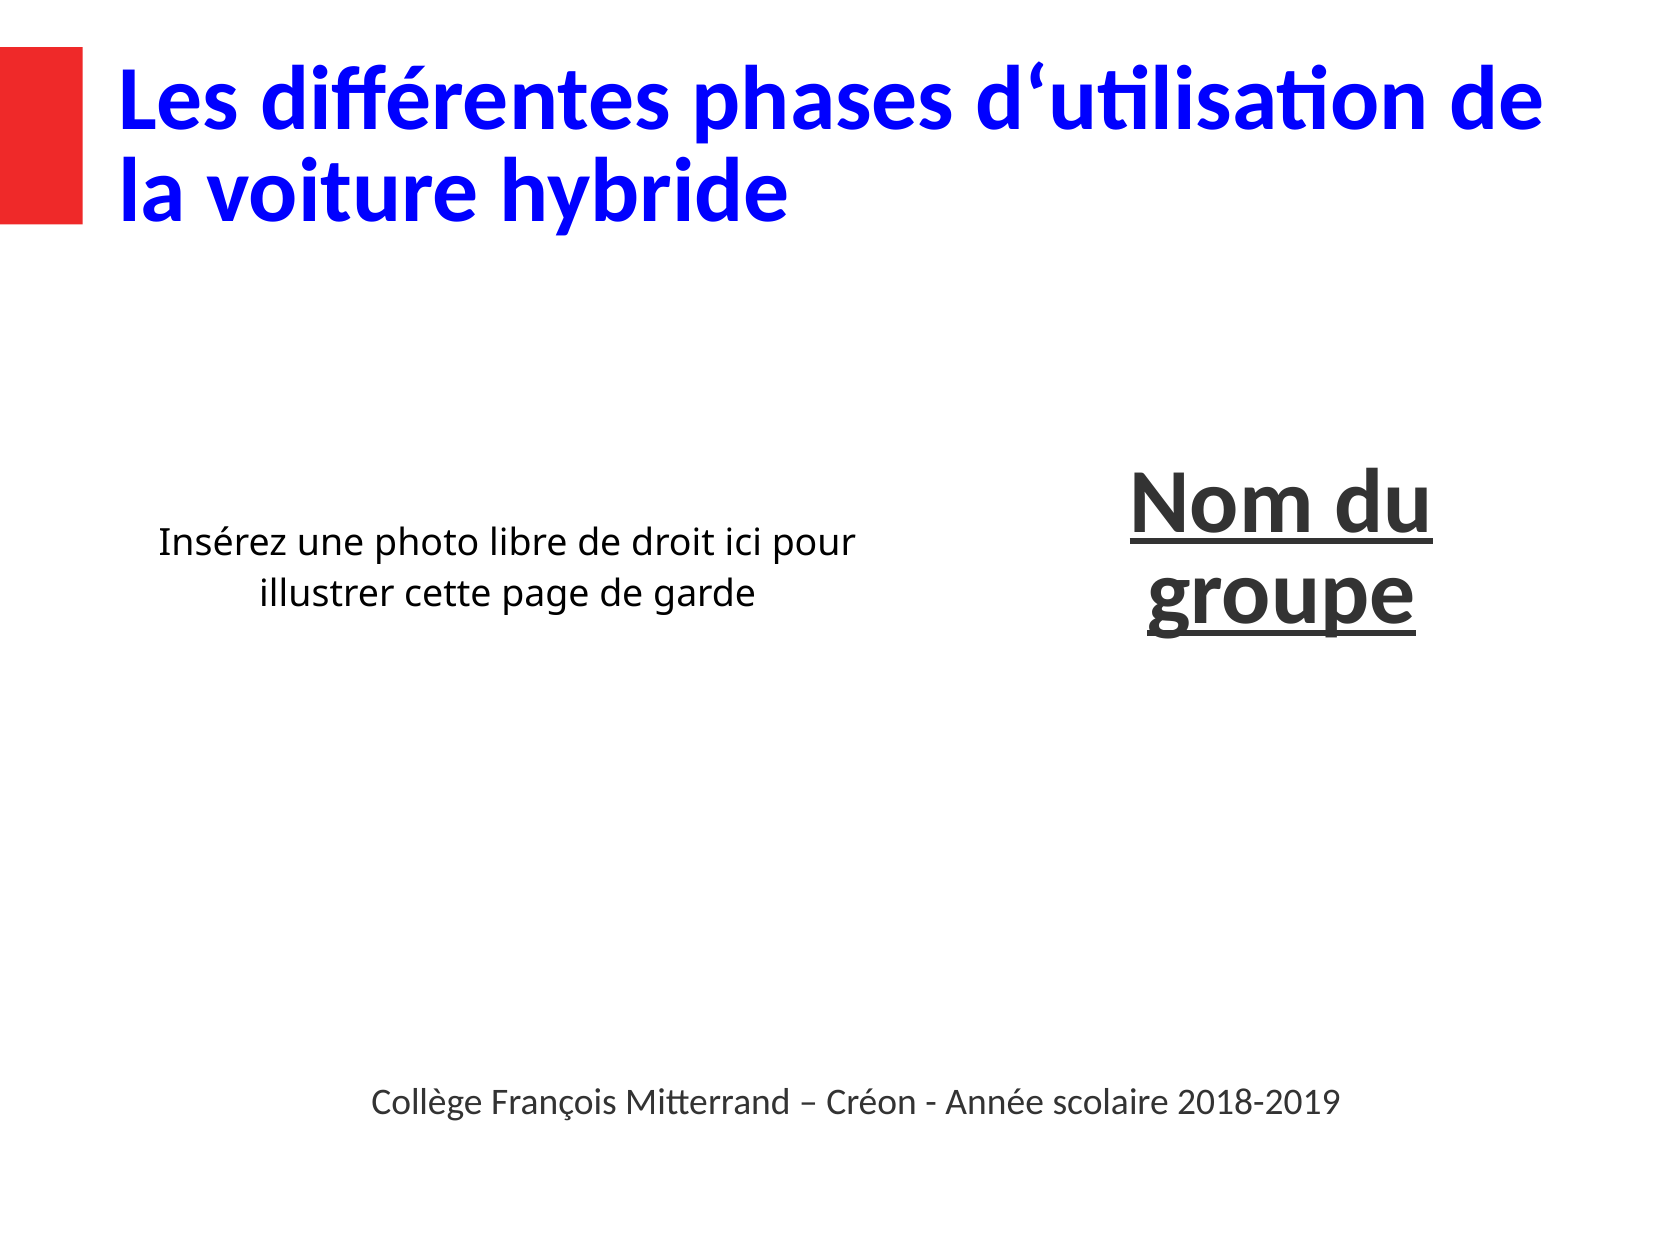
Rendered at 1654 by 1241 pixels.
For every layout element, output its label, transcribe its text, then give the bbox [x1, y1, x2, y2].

text_box Insérez une photo libre de droit ici pour illustrer cette page de garde [141, 318, 875, 815]
list Collège François Mitterrand – Créon - Année scolaire 2018-2019 [118, 1086, 1524, 1193]
title Les différentes phases d‘utilisation de la voiture hybride [118, 49, 1571, 257]
list Nom du groupe [933, 295, 1560, 815]
